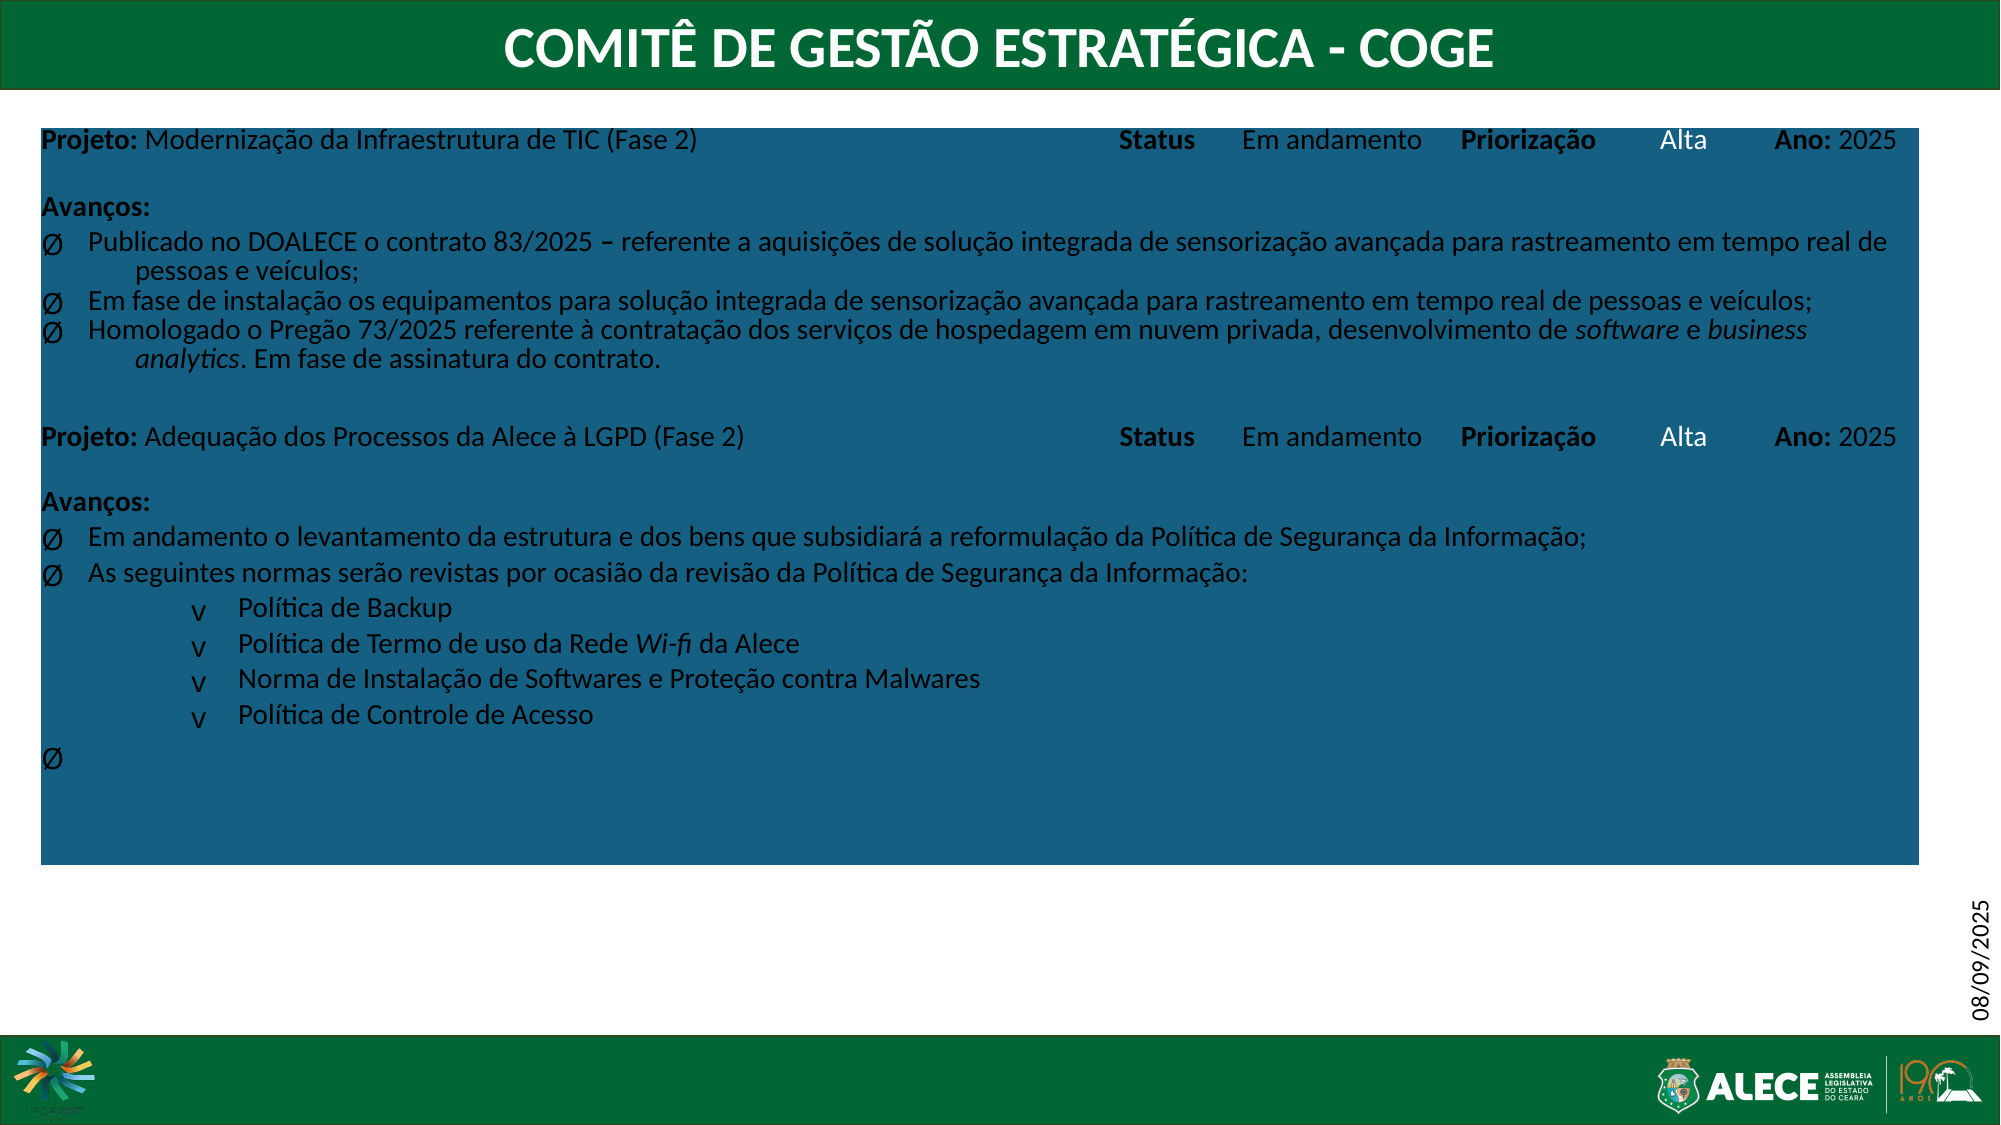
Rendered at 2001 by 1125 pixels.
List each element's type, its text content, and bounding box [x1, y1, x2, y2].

table_header Ano: 2025 [1753, 128, 1919, 194]
table_cell Ano: 2025 [1753, 425, 1919, 489]
table_header Em andamento [1222, 128, 1442, 194]
table_header Priorização [1442, 128, 1615, 194]
table_cell Em andamento [1222, 425, 1442, 489]
text_box COMITÊ DE GESTÃO ESTRATÉGICA - COGE [0, 0, 2000, 89]
table_header Alta [1615, 128, 1753, 194]
text_box 08/09/2025 [1956, 883, 2000, 1037]
table_cell Status [1092, 425, 1222, 489]
table_cell Priorização [1442, 425, 1615, 489]
picture [1625, 982, 2000, 1125]
table_cell Alta [1615, 425, 1753, 489]
table_header Projeto: Modernização da Infraestrutura de TIC (Fase 2) [41, 128, 1092, 194]
text_box [0, 1036, 1625, 1125]
table_cell Avanços: Publicado no DOALECE o contrato 83/2025 – referente a aquisições de solução integrada de sensorização avançada para rastreamento em tempo real de pessoas e veículos; Em fase de instalação os equipamentos para solução integrada de sensorização avançada para rastreamento em tempo real de pessoas e veículos; Homologado o Pregão 73/2025 referente à contratação dos serviços de hospedagem em nuvem privada, desenvolvimento de software e business analytics. Em fase de assinatura do contrato. [41, 194, 1919, 425]
table_cell Avanços: Em andamento o levantamento da estrutura e dos bens que subsidiará a reformulação da Política de Segurança da Informação; As seguintes normas serão revistas por ocasião da revisão da Política de Segurança da Informação: Política de Backup Política de Termo de uso da Rede Wi-fi da Alece Norma de Instalação de Softwares e Proteção contra Malwares Política de Controle de Acesso [41, 489, 1919, 865]
table_header Status [1092, 128, 1222, 194]
table_cell Projeto: Adequação dos Processos da Alece à LGPD (Fase 2) [41, 425, 1092, 489]
